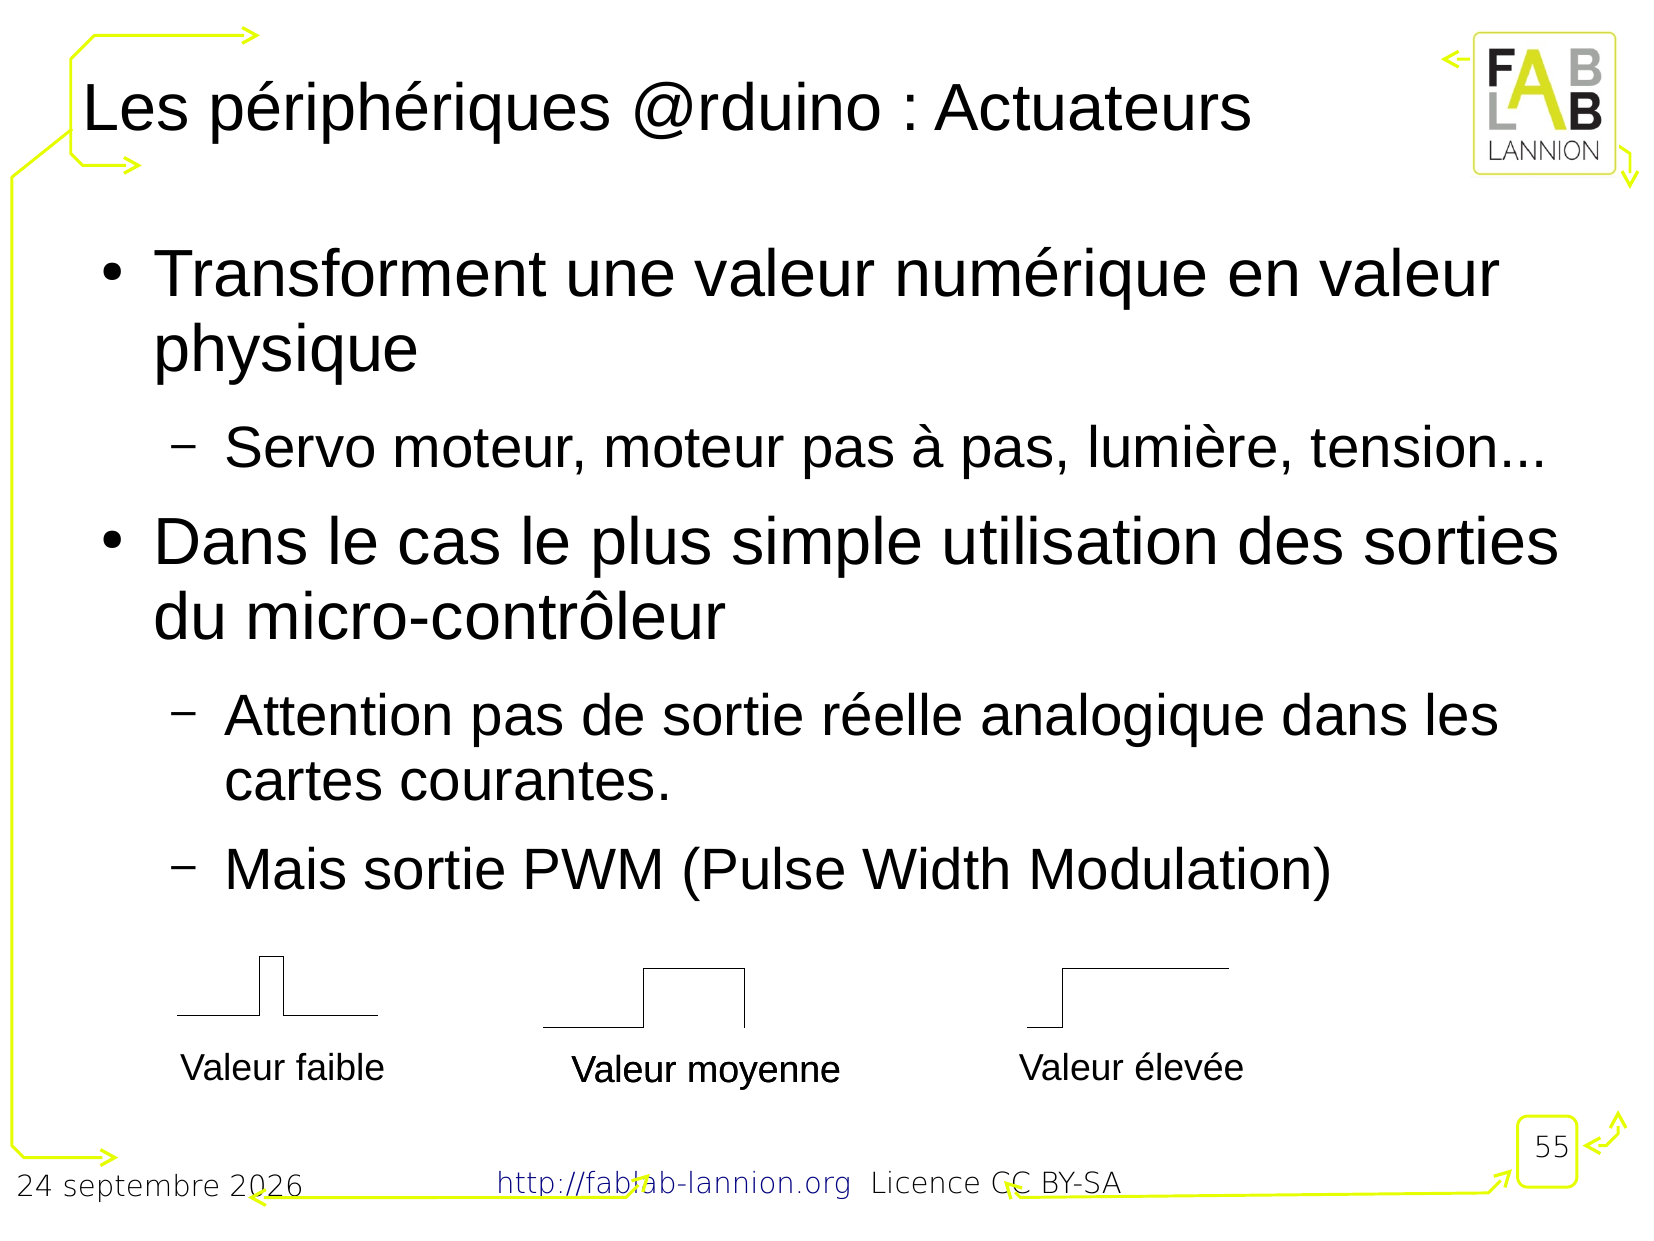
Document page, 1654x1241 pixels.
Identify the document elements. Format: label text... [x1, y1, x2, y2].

list Transforment une valeur numérique en valeur physique Servo moteur, moteur pas à pas, lumière, tension... Dans le cas le plus simple utilisation des sorties du micro-contrôleur Attention pas de sortie réelle analogique dans les cartes courantes. Mais sortie PWM (Pulse Width Modulation) [82, 236, 1571, 1099]
title Les périphériques @rduino : Actuateurs [82, 49, 1441, 166]
text_box Valeur faible [165, 1039, 400, 1097]
picture [1470, 29, 1619, 178]
text_box Valeur élevée [1003, 1039, 1260, 1097]
text_box Valeur moyenne [556, 1041, 856, 1099]
